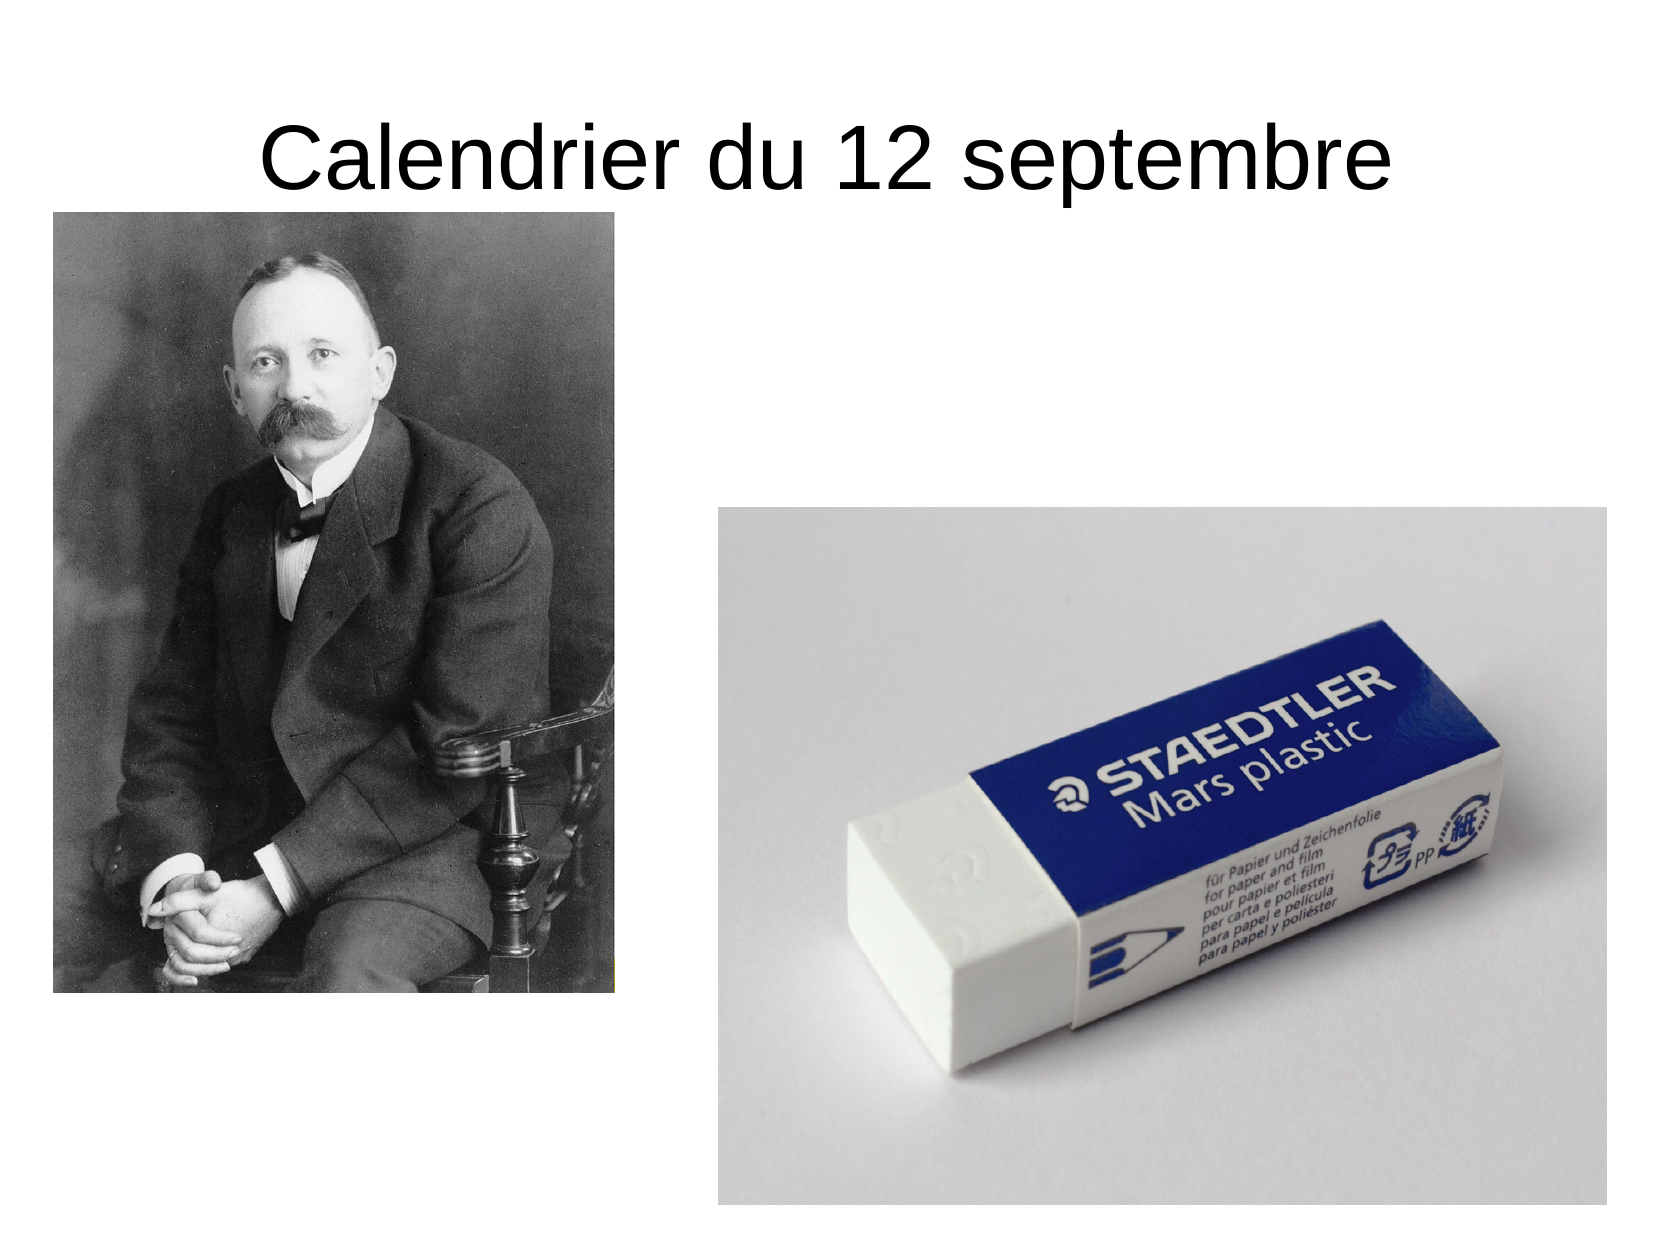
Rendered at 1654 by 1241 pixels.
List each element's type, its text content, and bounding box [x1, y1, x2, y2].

picture [718, 507, 1607, 1205]
title Calendrier du 12 septembre [82, 49, 1571, 257]
picture [53, 212, 615, 993]
